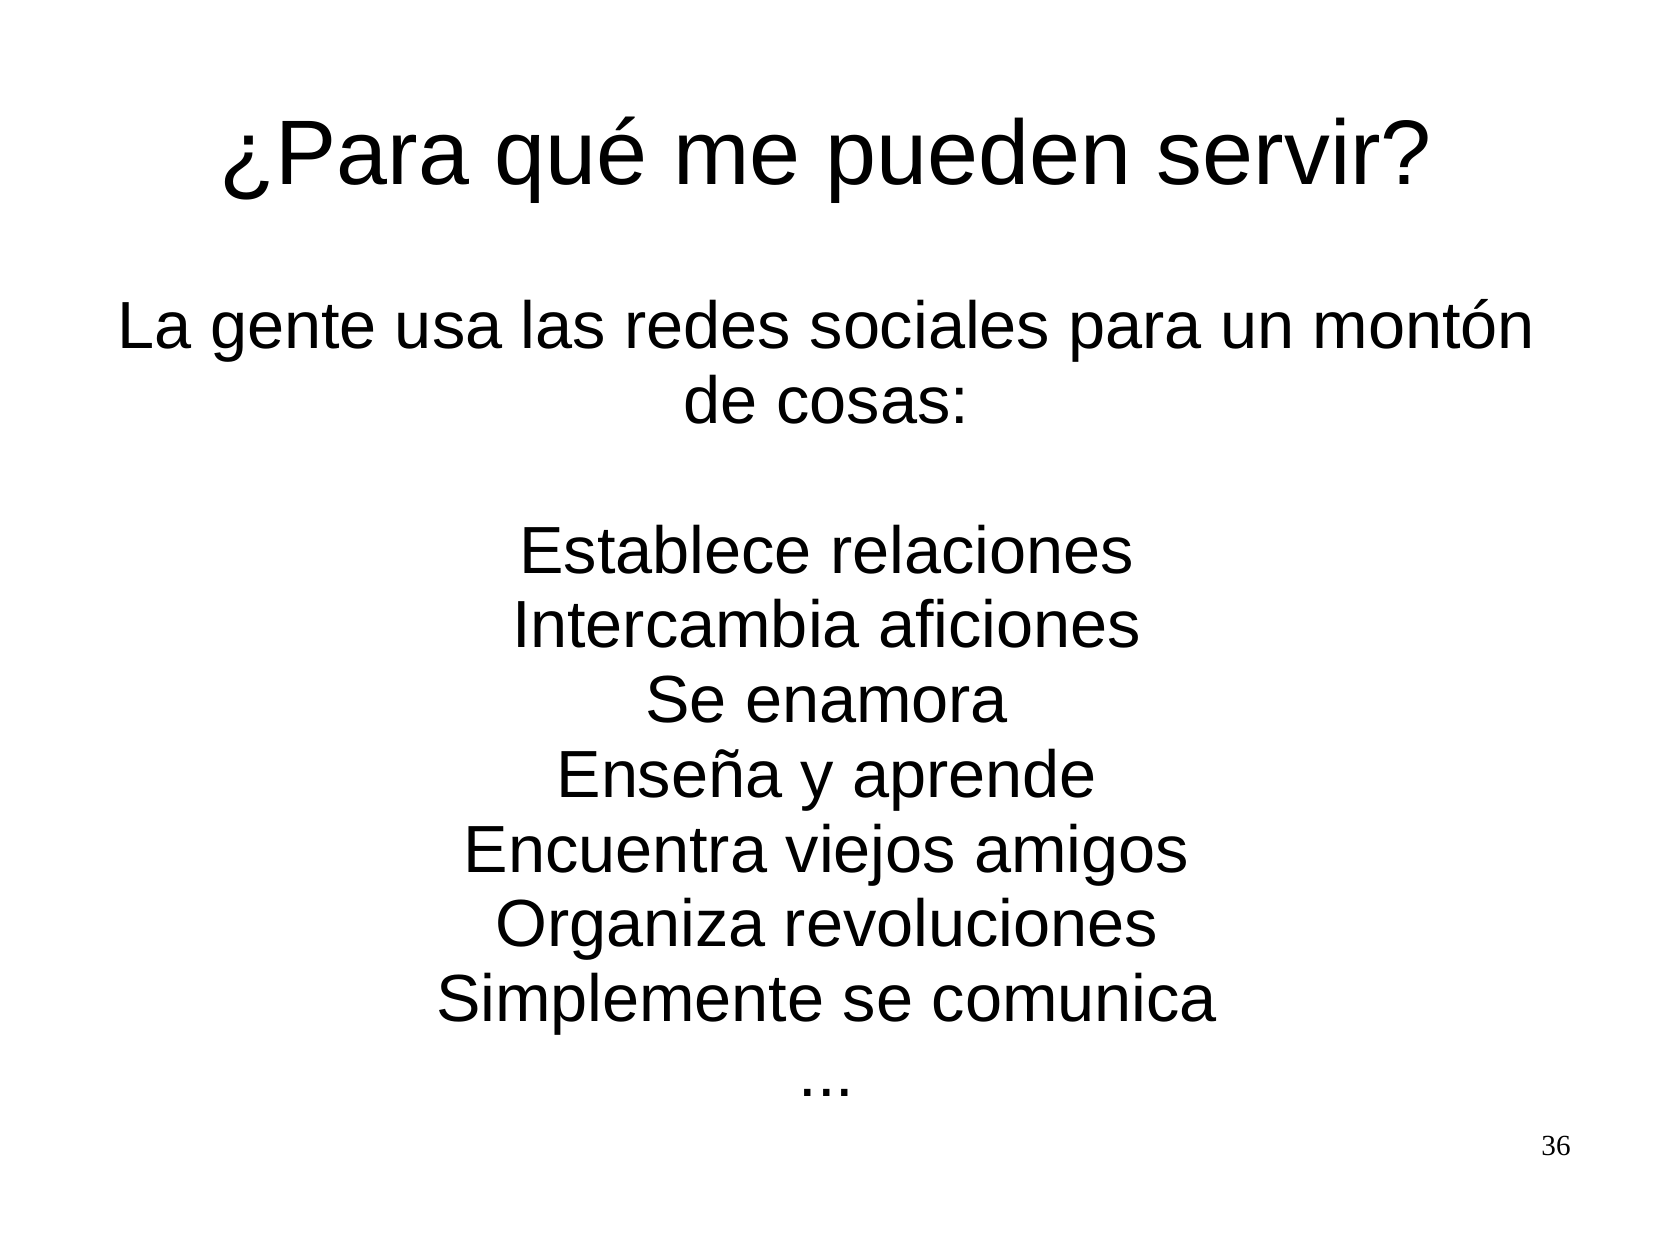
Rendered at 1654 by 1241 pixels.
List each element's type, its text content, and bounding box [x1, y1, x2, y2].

subtitle La gente usa las redes sociales para un montón de cosas: Establece relaciones Intercambia aficiones Se enamora Enseña y aprende Encuentra viejos amigos Organiza revoluciones Simplemente se comunica ... [82, 288, 1571, 1111]
title ¿Para qué me pueden servir? [82, 56, 1571, 250]
